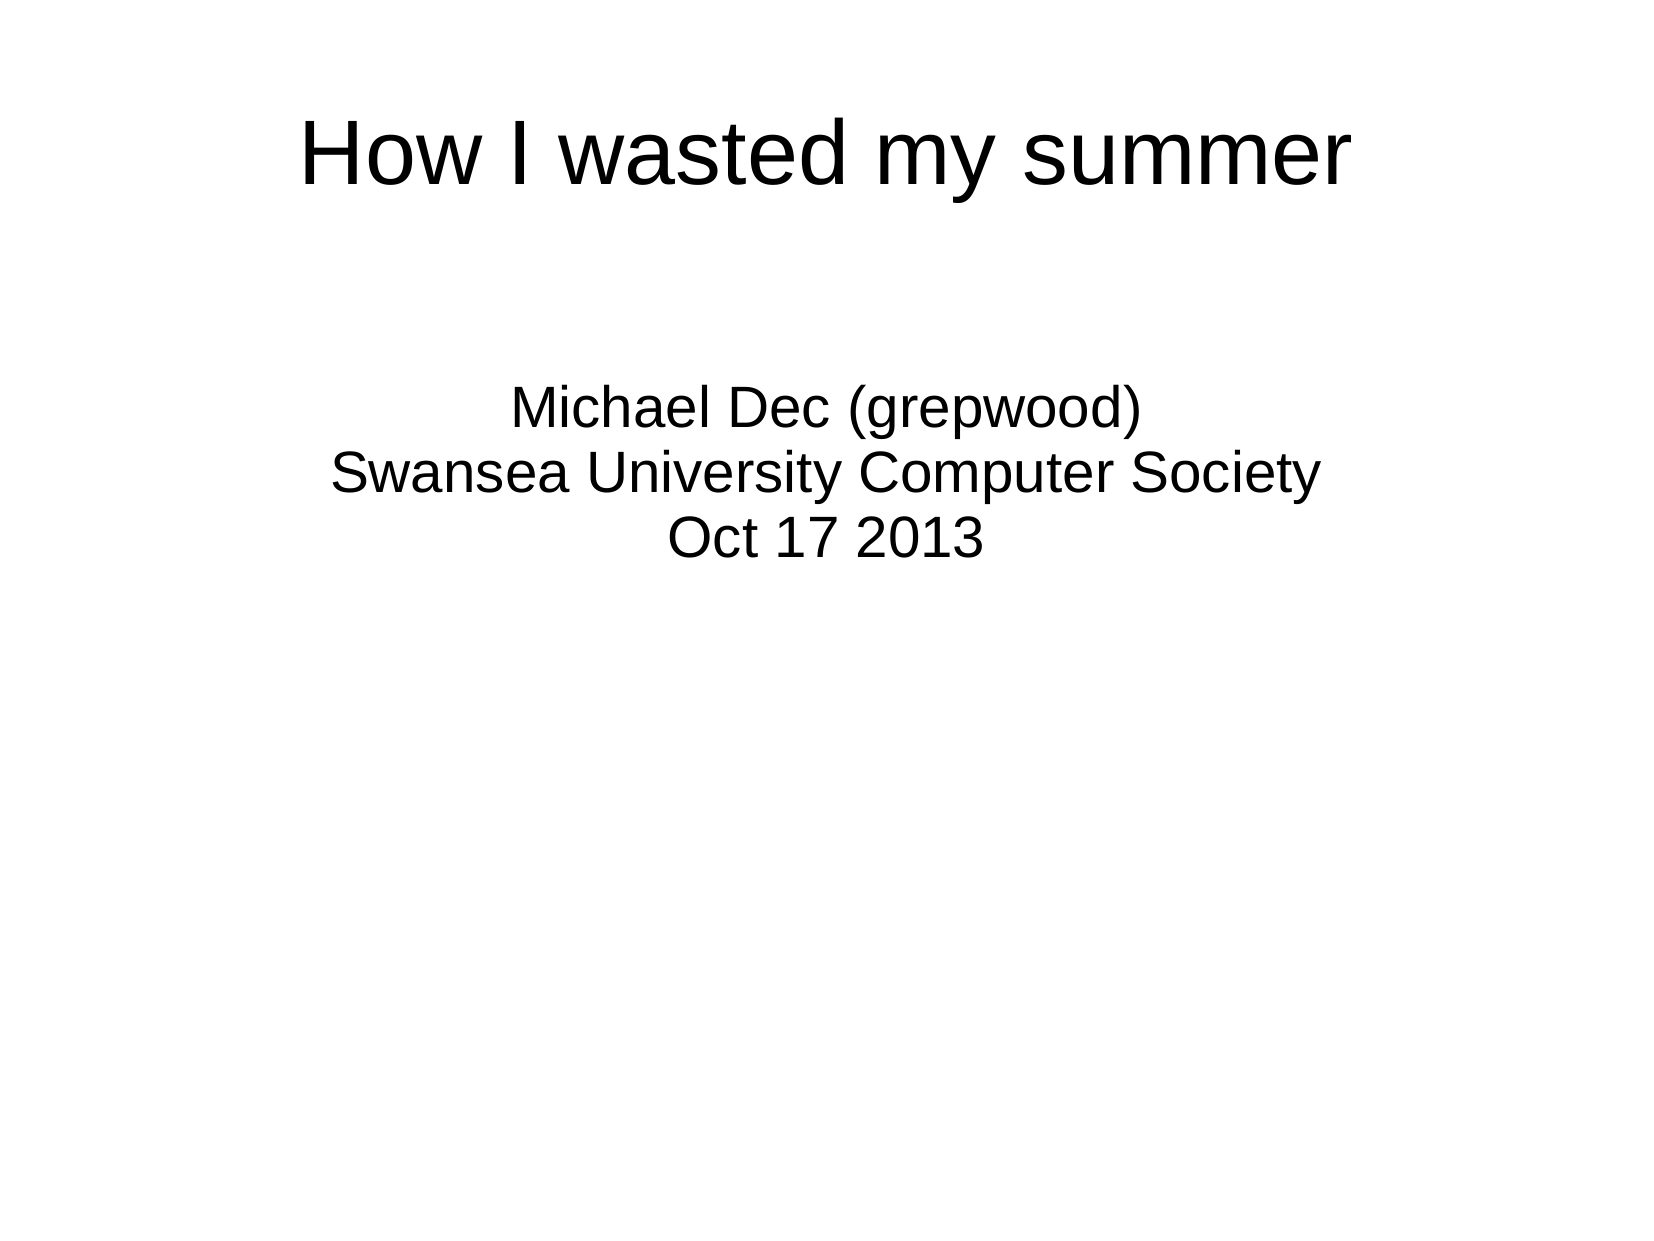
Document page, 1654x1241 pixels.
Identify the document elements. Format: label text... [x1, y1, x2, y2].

text_box Michael Dec (grepwood) Swansea University Computer Society Oct 17 2013 [82, 307, 1571, 637]
title How I wasted my summer [82, 49, 1571, 257]
